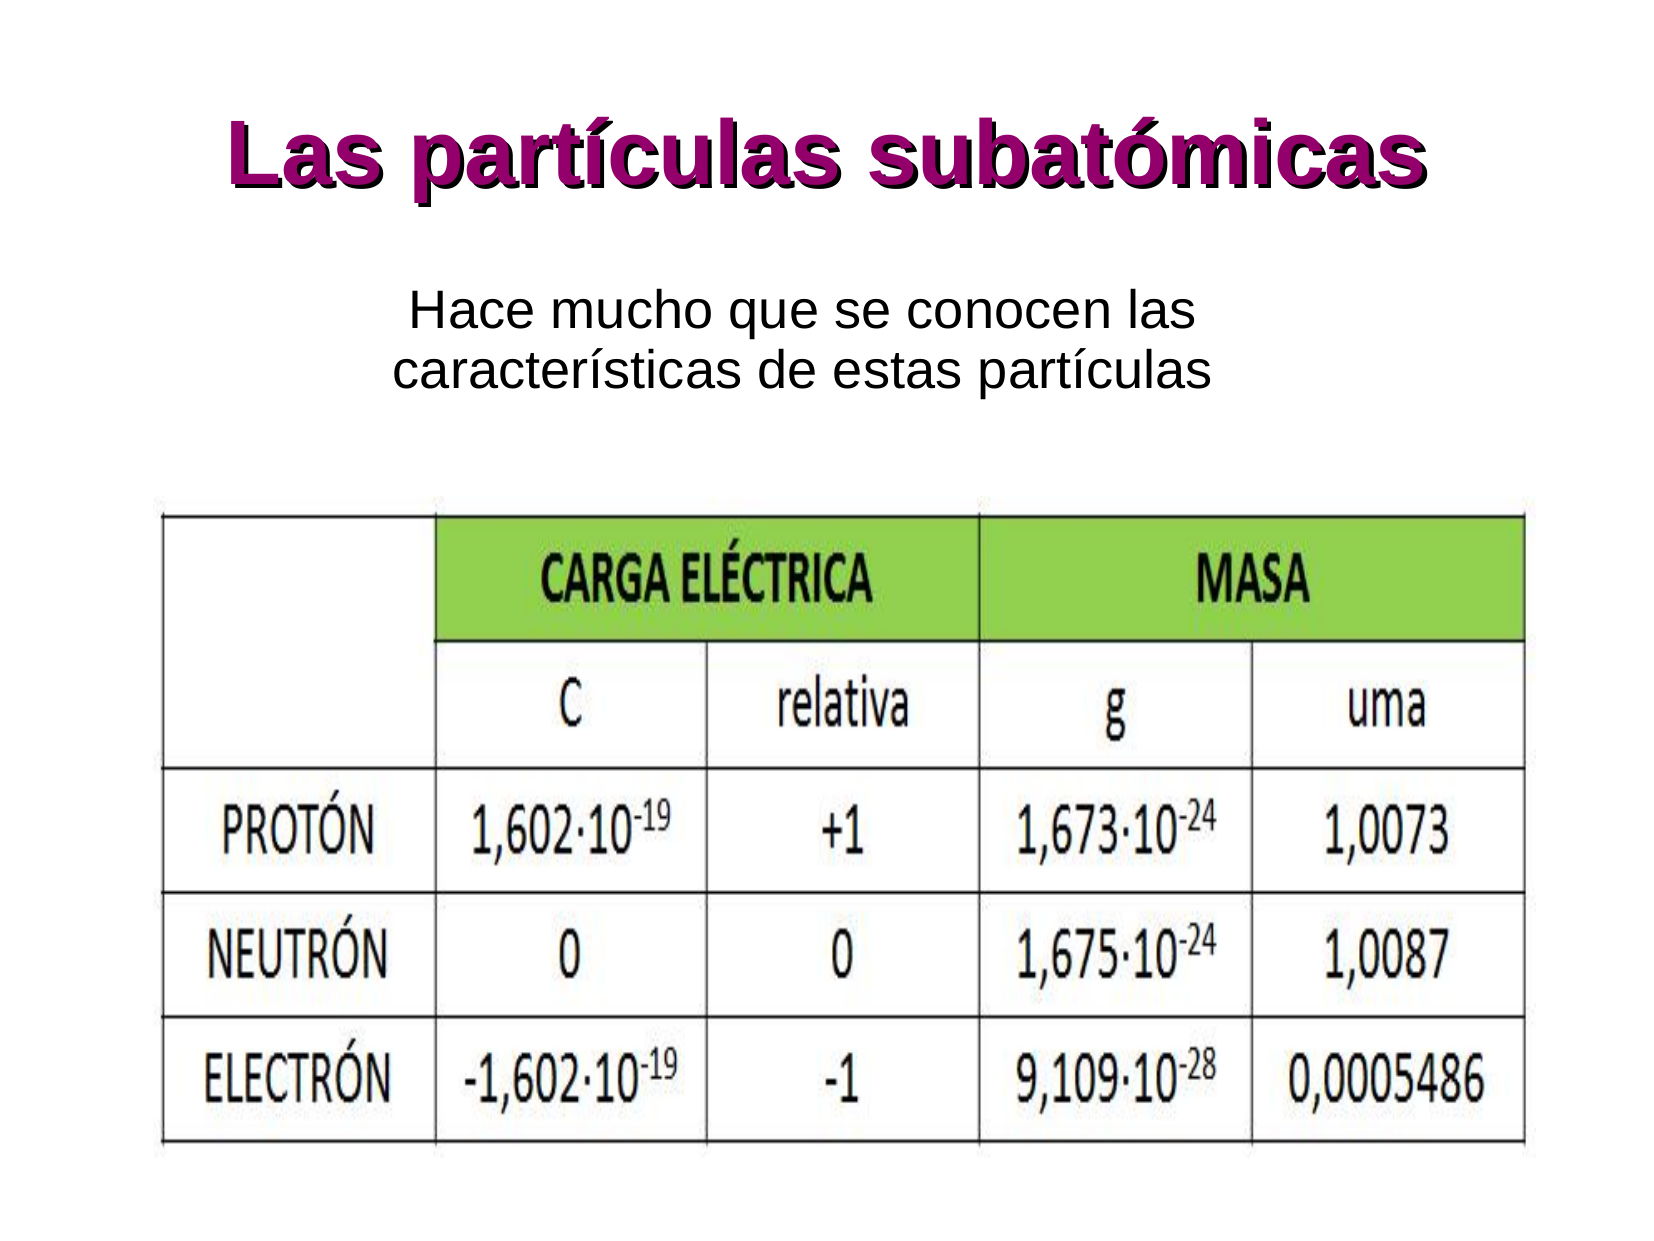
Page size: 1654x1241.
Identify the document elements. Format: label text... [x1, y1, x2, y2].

title Las partículas subatómicas [82, 49, 1571, 257]
picture [153, 496, 1536, 1159]
text_box Hace mucho que se conocen las características de estas partículas [377, 271, 1241, 408]
